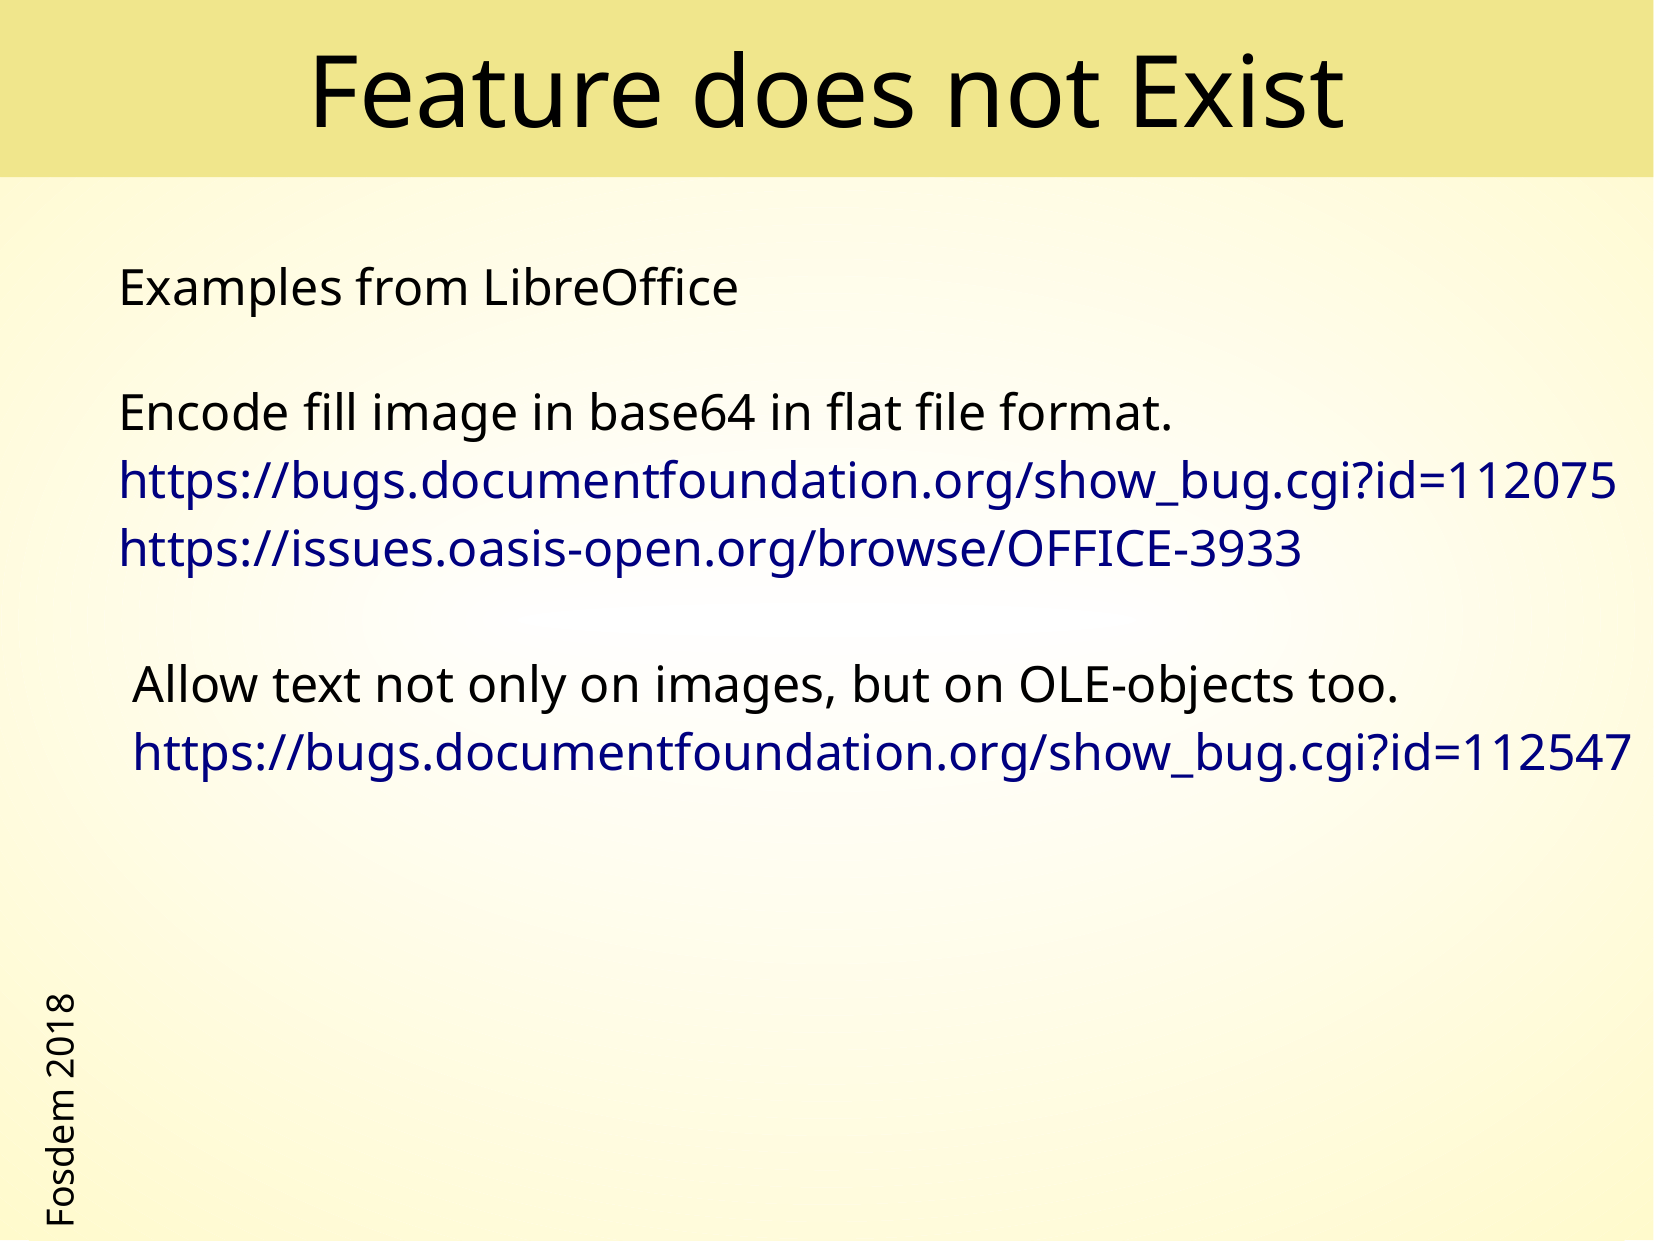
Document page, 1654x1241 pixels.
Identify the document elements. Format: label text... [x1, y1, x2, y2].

text_box Allow text not only on images, but on OLE-objects too. https://bugs.documentfoundation.org/show_bug.cgi?id=112547 [118, 641, 1577, 856]
text_box Examples from LibreOffice [118, 251, 697, 319]
text_box Encode fill image in base64 in flat file format. https://bugs.documentfoundation.org/show_bug.cgi?id=112075 https://issues.oasis-open.org/browse/OFFICE-3933 [118, 376, 1547, 577]
title Feature does not Exist [0, 0, 1654, 178]
